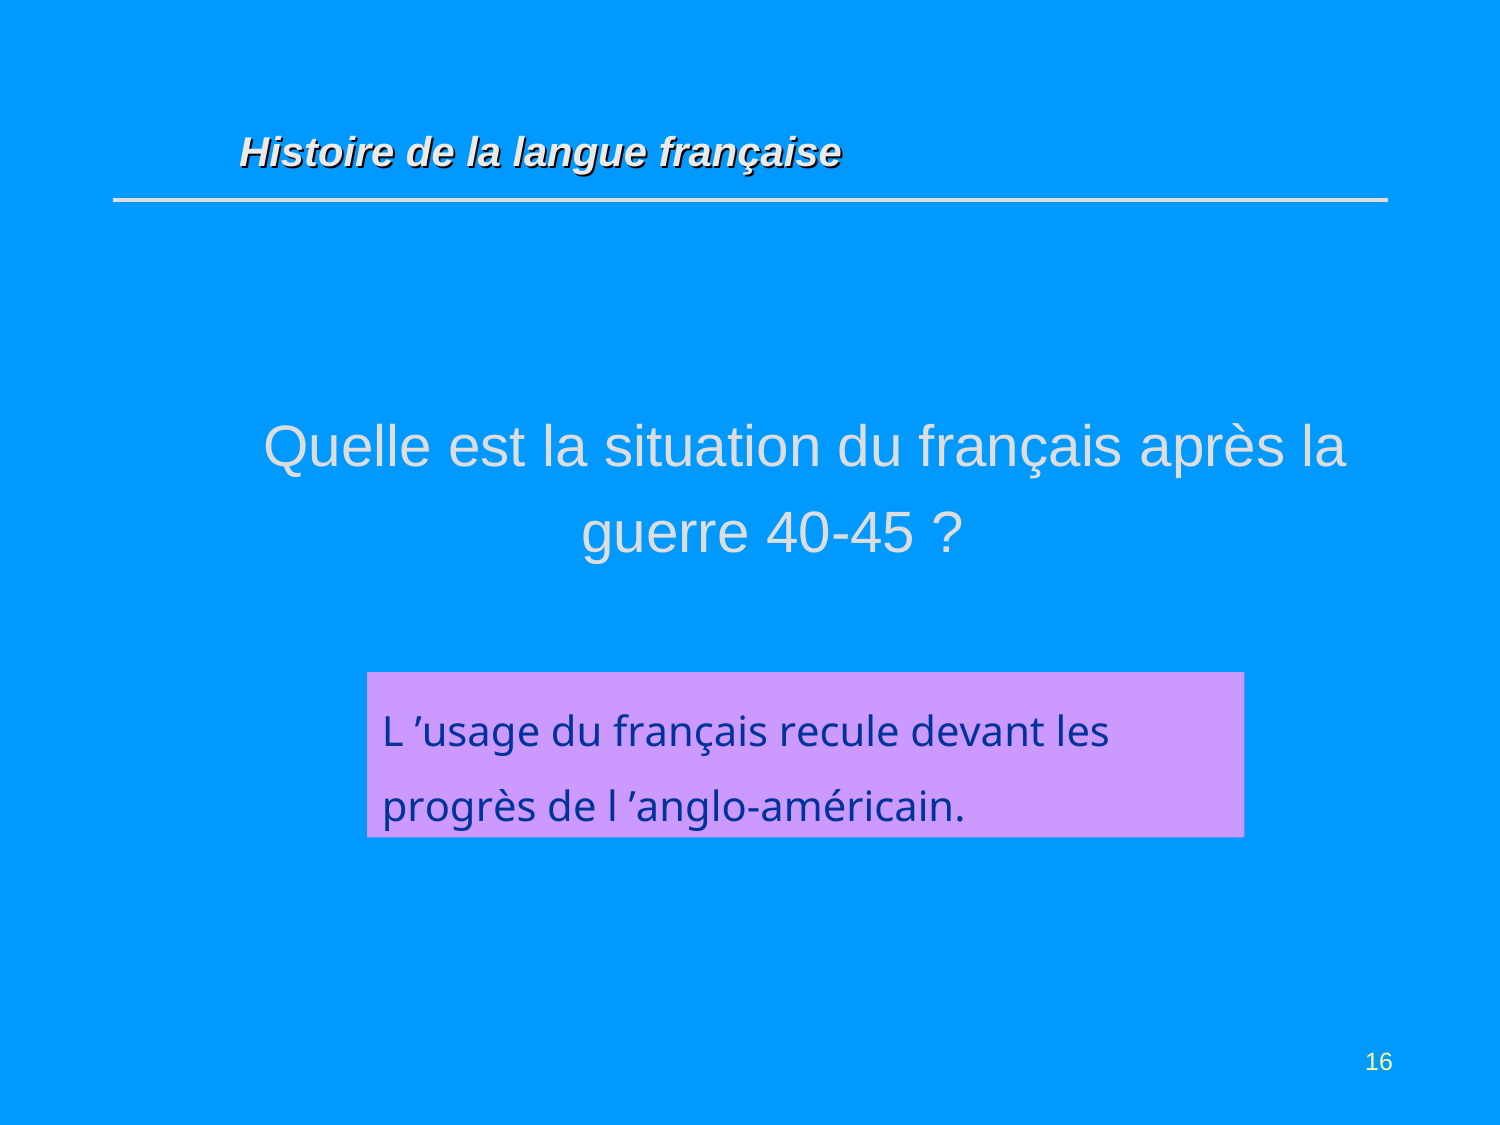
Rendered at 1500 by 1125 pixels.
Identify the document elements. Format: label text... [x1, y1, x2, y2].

text_box Quelle est la situation du français après la guerre 40-45 ? [237, 399, 1375, 576]
text_box Histoire de la langue française [224, 116, 858, 183]
text_box L ’usage du français recule devant les progrès de l ’anglo-américain. [367, 672, 1245, 838]
